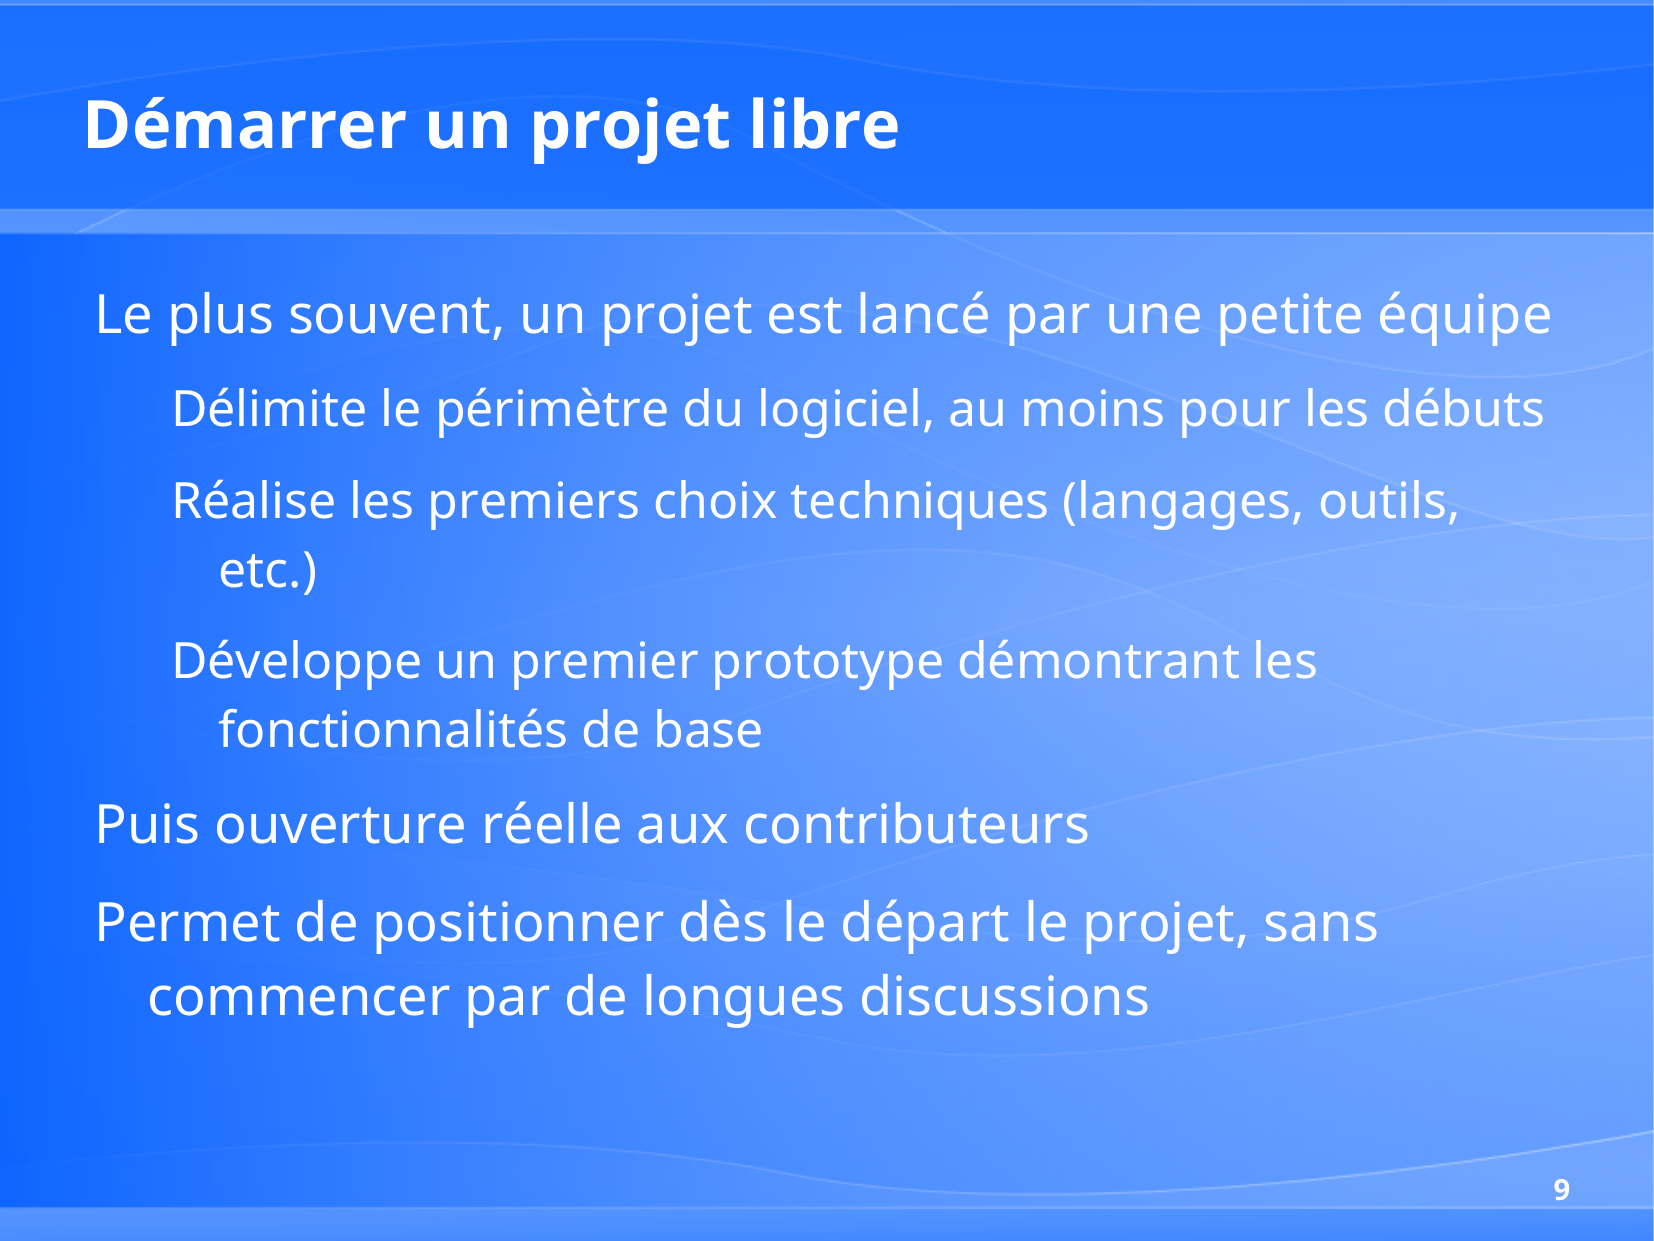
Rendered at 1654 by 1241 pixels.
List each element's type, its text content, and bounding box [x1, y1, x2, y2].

picture [0, 0, 1654, 1241]
list Le plus souvent, un projet est lancé par une petite équipe Délimite le périmètre du logiciel, au moins pour les débuts Réalise les premiers choix techniques (langages, outils, etc.) Développe un premier prototype démontrant les fonctionnalités de base Puis ouverture réelle aux contributeurs Permet de positionner dès le départ le projet, sans commencer par de longues discussions [76, 275, 1565, 1093]
title Démarrer un projet libre [23, 15, 1625, 229]
